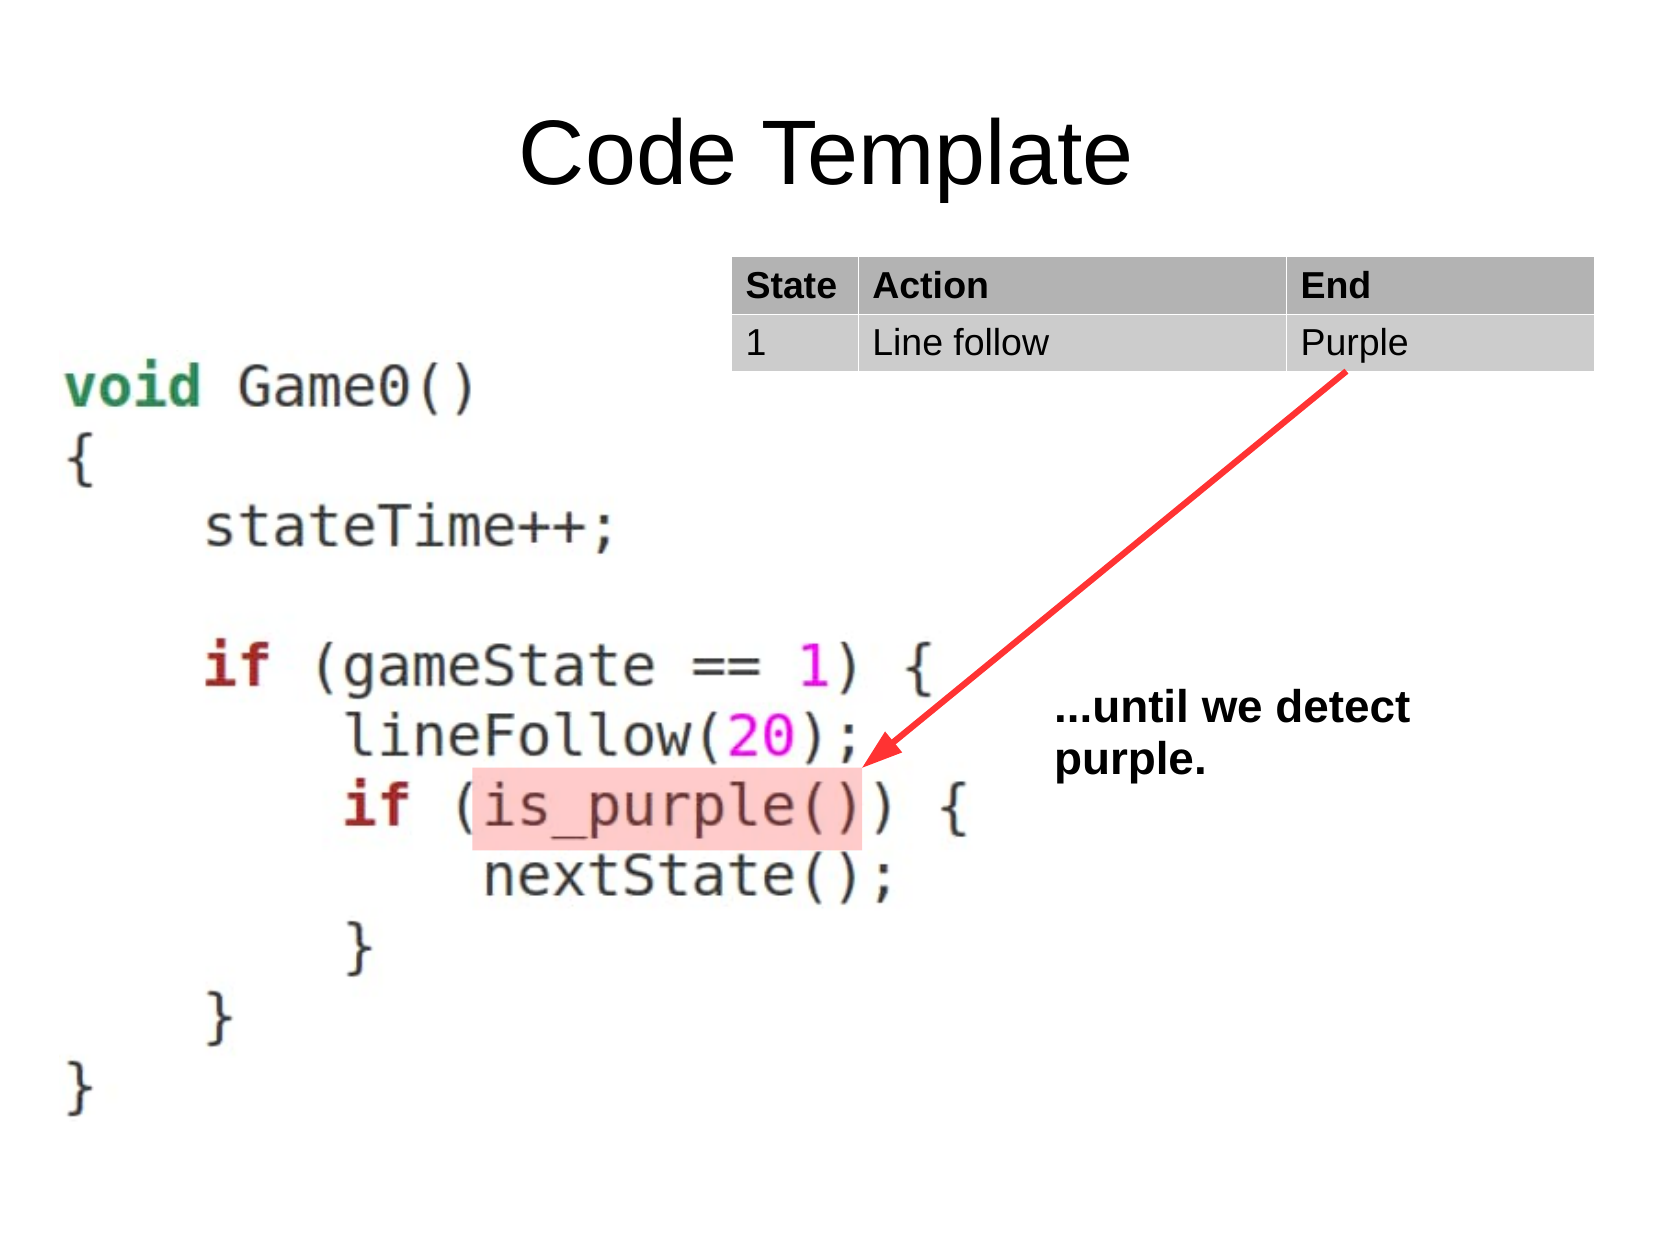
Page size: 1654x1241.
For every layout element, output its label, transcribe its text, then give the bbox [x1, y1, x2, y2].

table_header Action [859, 257, 1286, 314]
picture [59, 350, 993, 1133]
table_cell Purple [1287, 315, 1594, 371]
table_header State [732, 257, 858, 314]
table_cell Line follow [859, 315, 1286, 371]
text_box [472, 767, 863, 851]
table_header End [1287, 257, 1594, 314]
text_box ...until we detect purple. [1039, 673, 1583, 792]
table_cell 1 [732, 315, 858, 371]
title Code Template [82, 49, 1571, 257]
